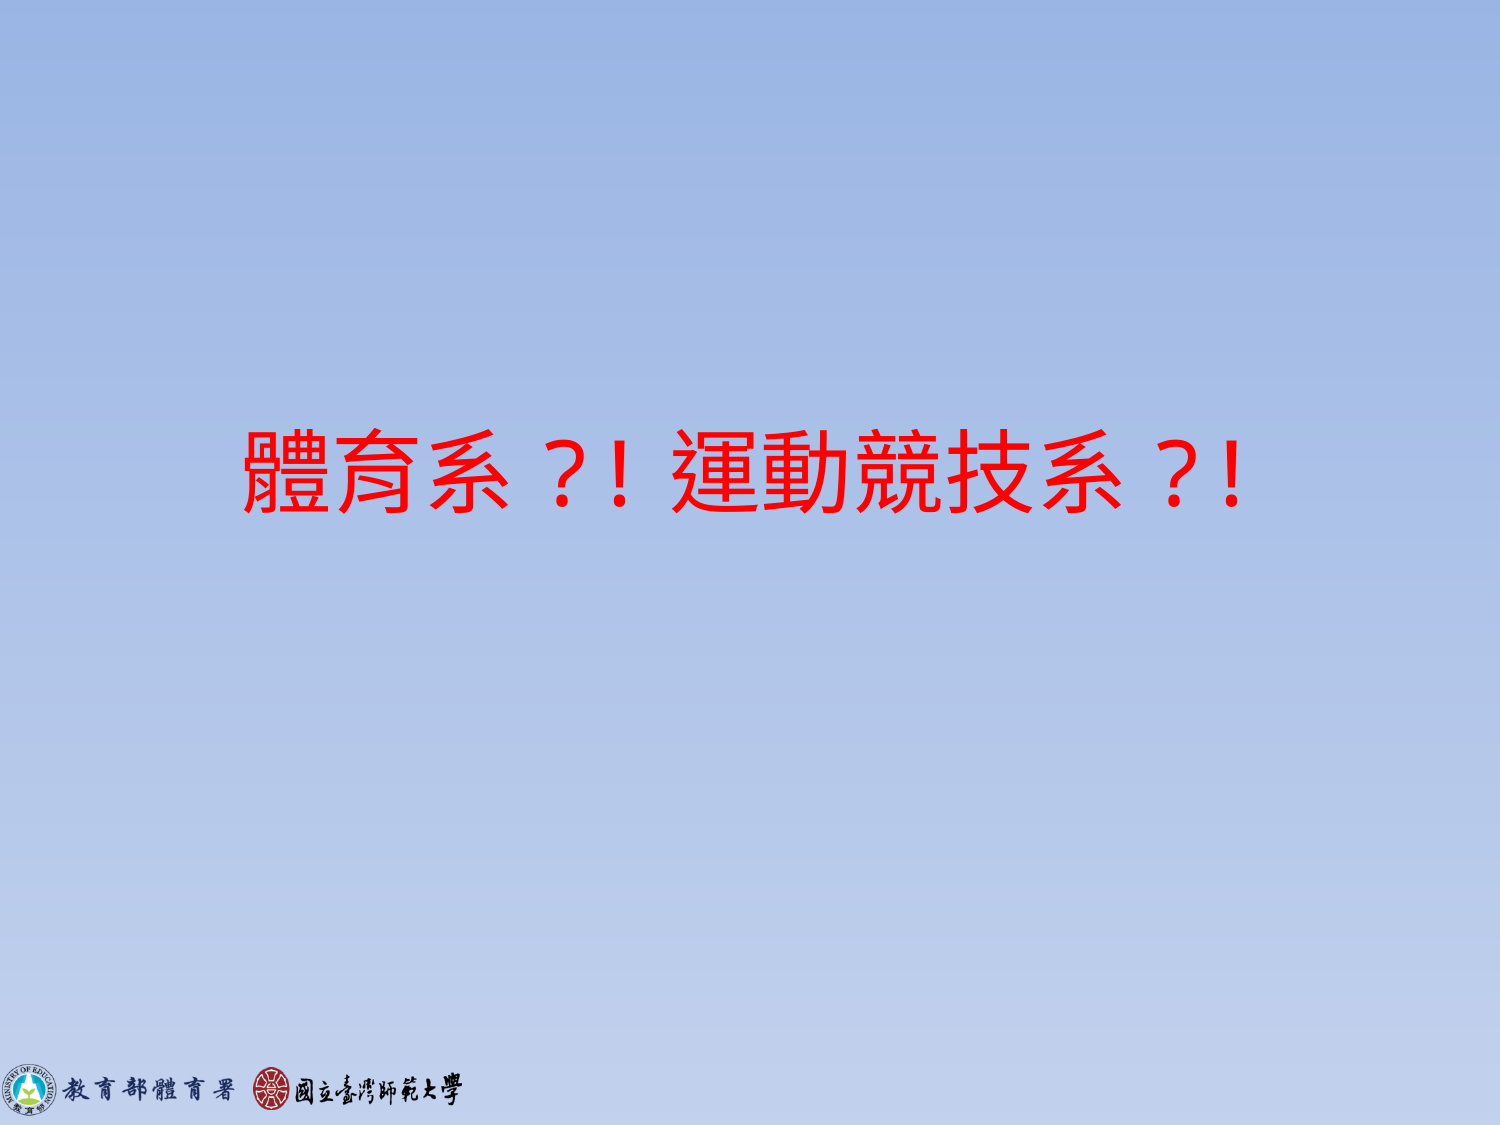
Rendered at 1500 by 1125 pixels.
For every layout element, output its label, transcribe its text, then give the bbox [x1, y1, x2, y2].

title 體育系?!運動競技系?! [112, 349, 1388, 591]
